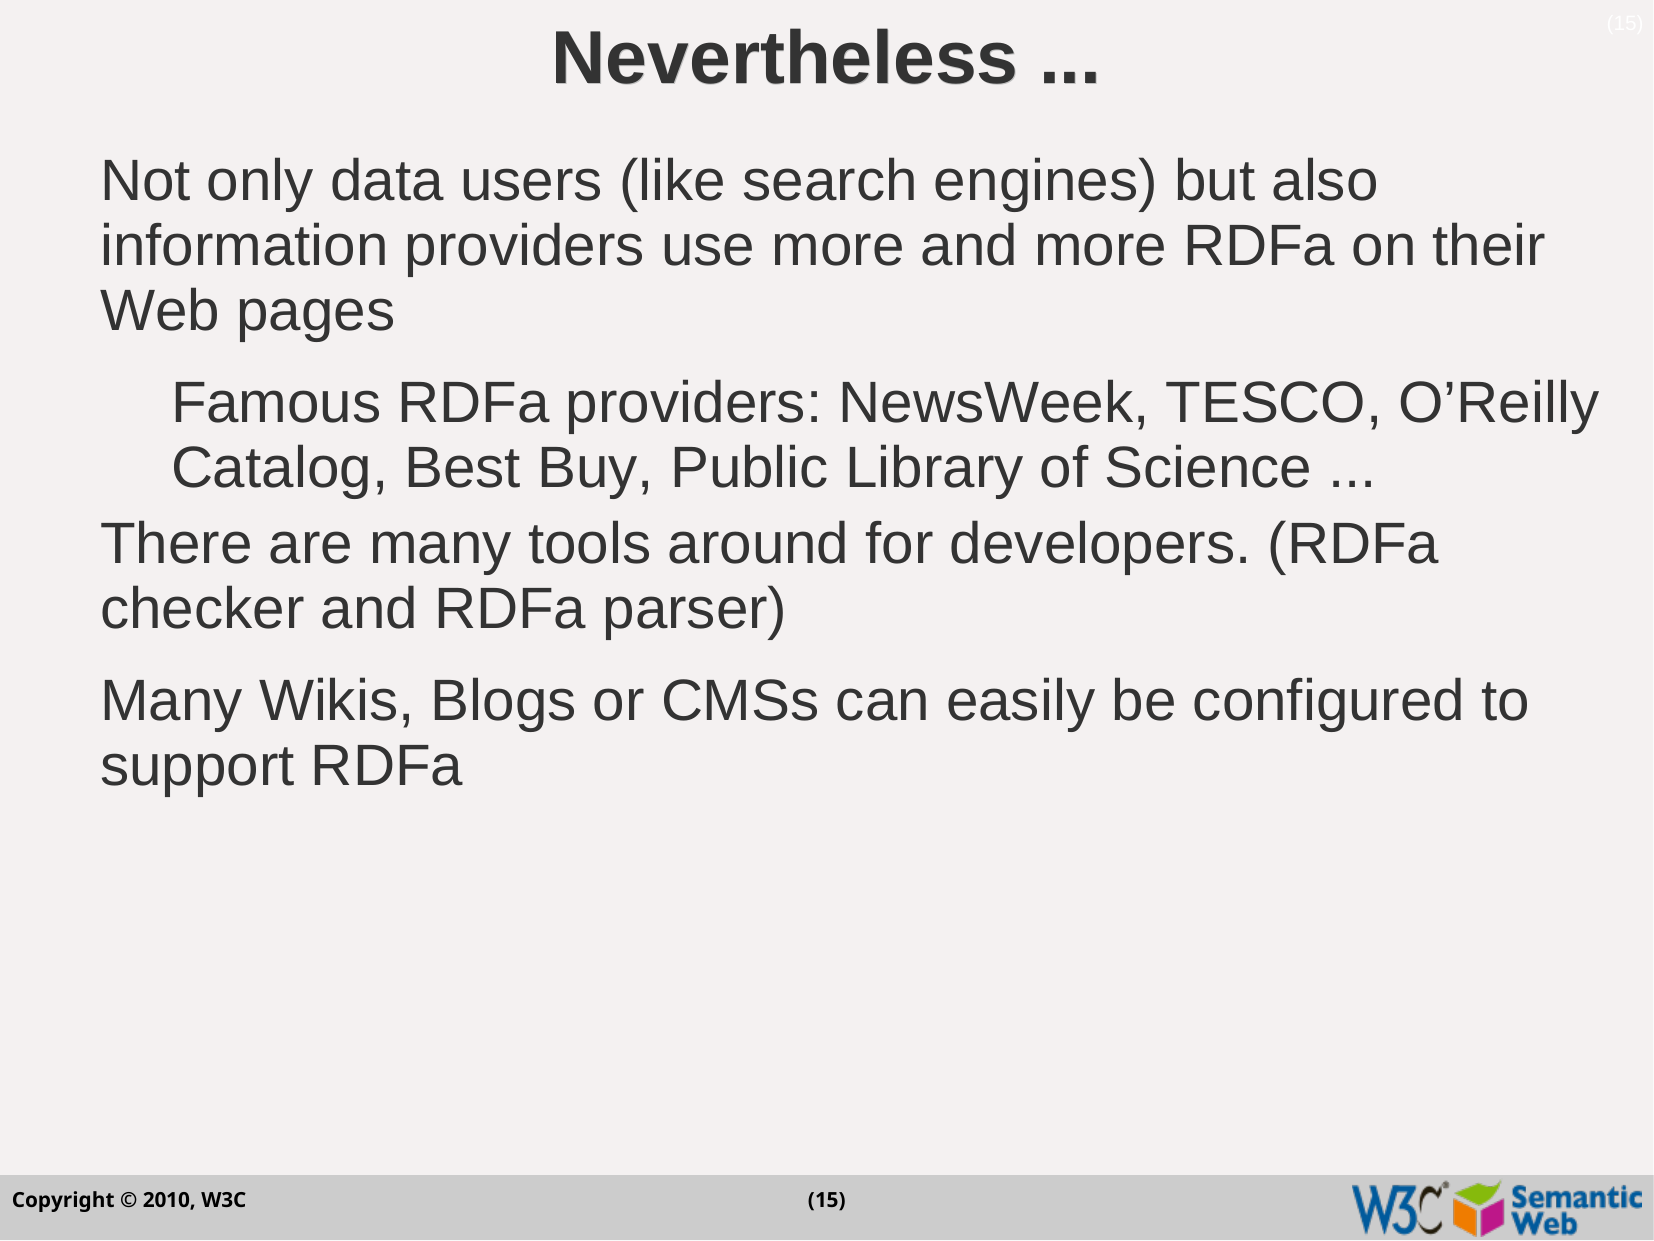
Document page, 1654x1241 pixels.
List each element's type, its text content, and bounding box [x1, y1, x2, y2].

list Not only data users (like search engines) but also information providers use more and more RDFa on their Web pages Famous RDFa providers: NewsWeek, TESCO, O’Reilly Catalog, Best Buy, Public Library of Science ... There are many tools around for developers. (RDFa checker and RDFa parser) Many Wikis, Blogs or CMSs can easily be configured to support RDFa [29, 147, 1624, 797]
picture [1352, 1178, 1642, 1237]
title Nevertheless ... [0, 0, 1654, 120]
